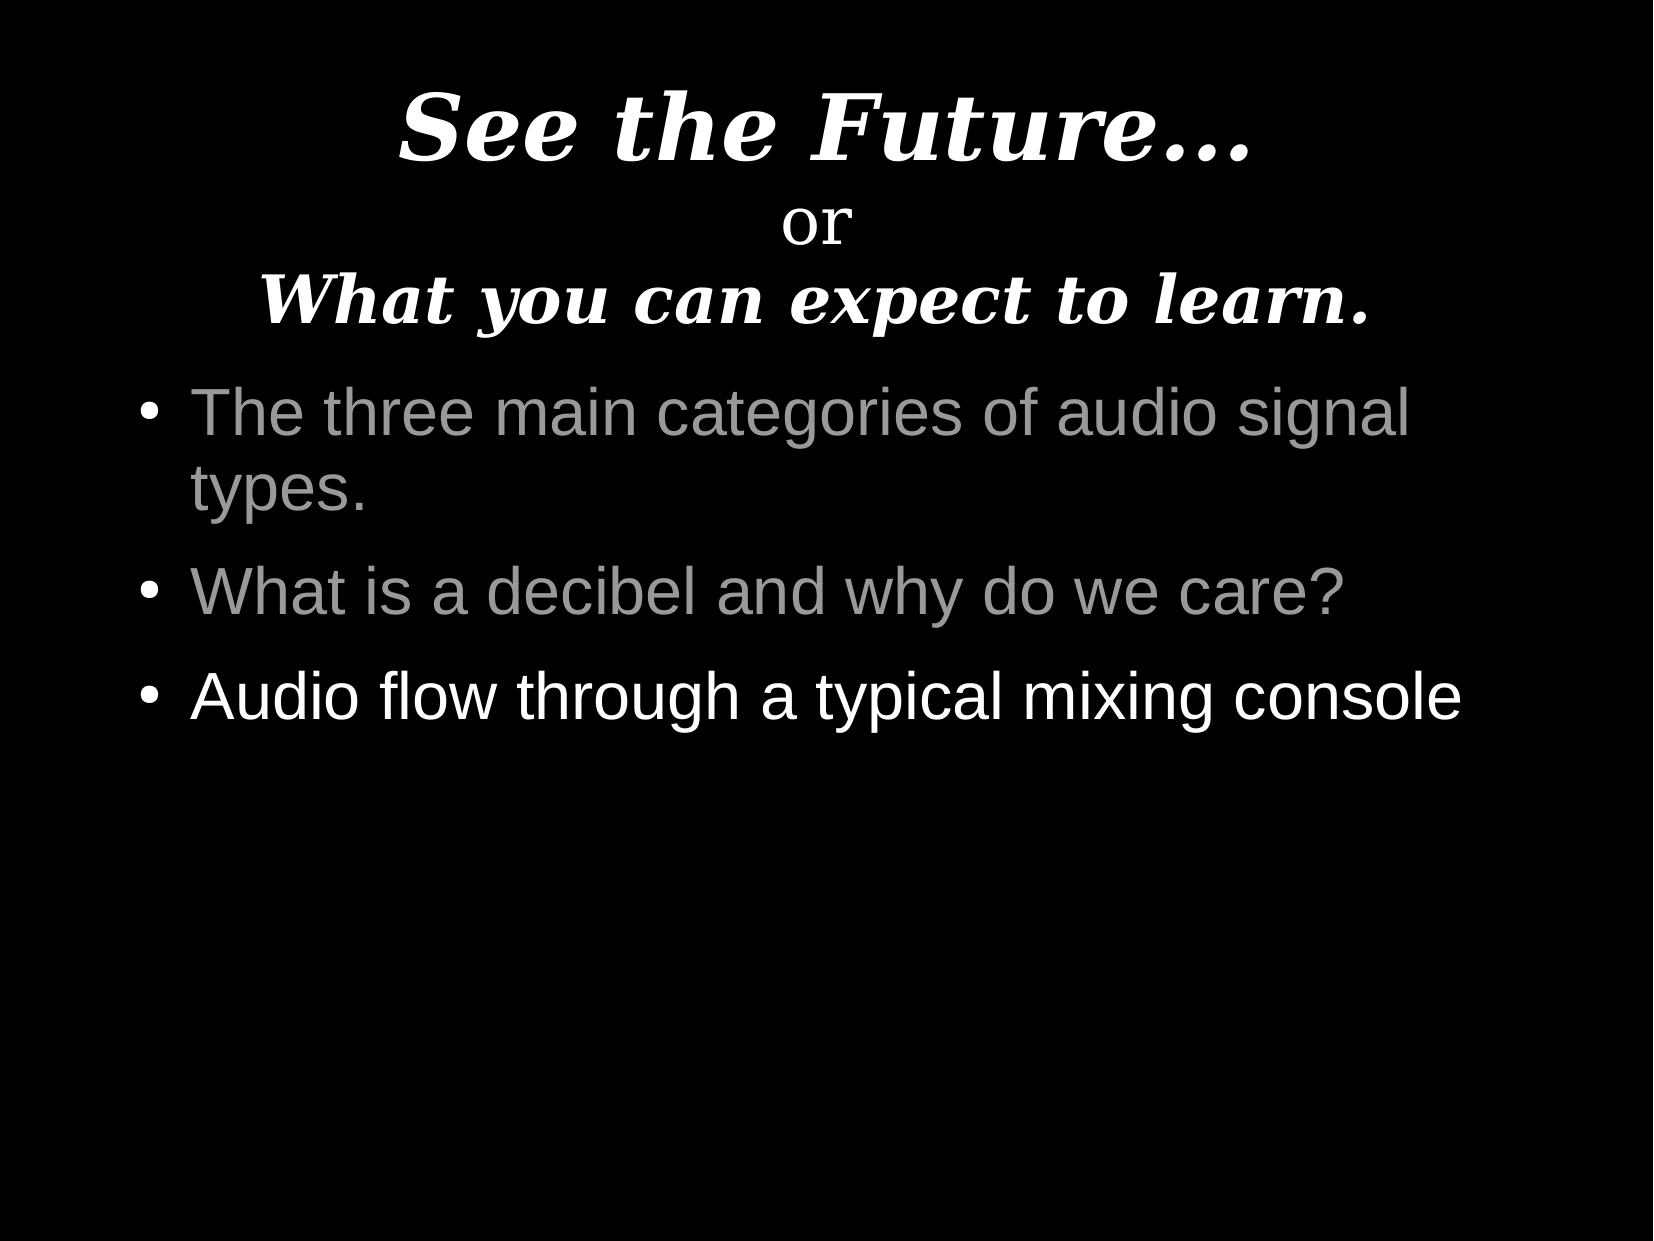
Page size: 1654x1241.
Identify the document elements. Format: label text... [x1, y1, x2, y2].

title See the Future... or What you can expect to learn. [121, 74, 1533, 339]
list The three main categories of audio signal types. What is a decibel and why do we care? Audio flow through a typical mixing console [120, 375, 1532, 1157]
